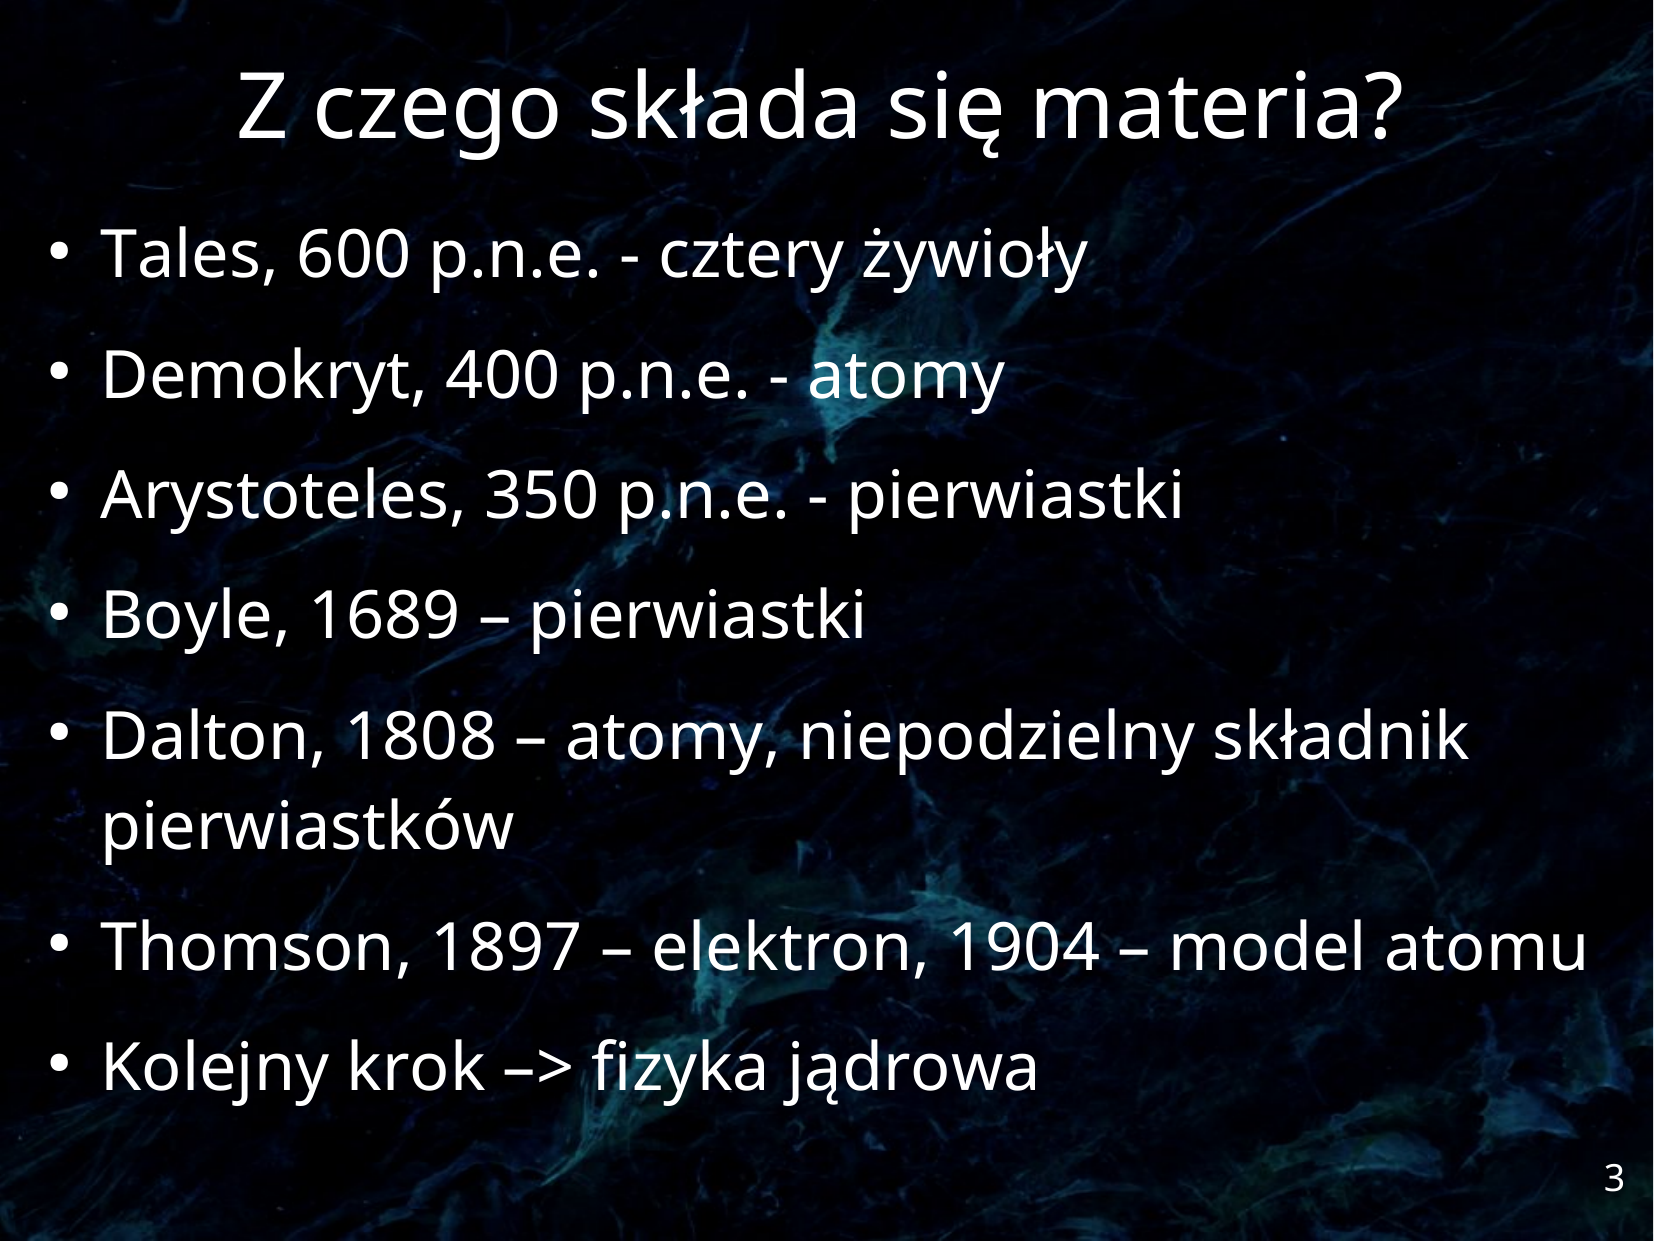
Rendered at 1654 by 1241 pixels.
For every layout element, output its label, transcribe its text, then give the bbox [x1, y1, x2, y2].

title Z czego składa się materia? [77, 29, 1565, 178]
picture [0, 0, 1654, 1241]
list Tales, 600 p.n.e. - cztery żywioły Demokryt, 400 p.n.e. - atomy Arystoteles, 350 p.n.e. - pierwiastki Boyle, 1689 – pierwiastki Dalton, 1808 – atomy, niepodzielny składnik pierwiastków Thomson, 1897 – elektron, 1904 – model atomu Kolejny krok –> fizyka jądrowa [29, 206, 1625, 1129]
